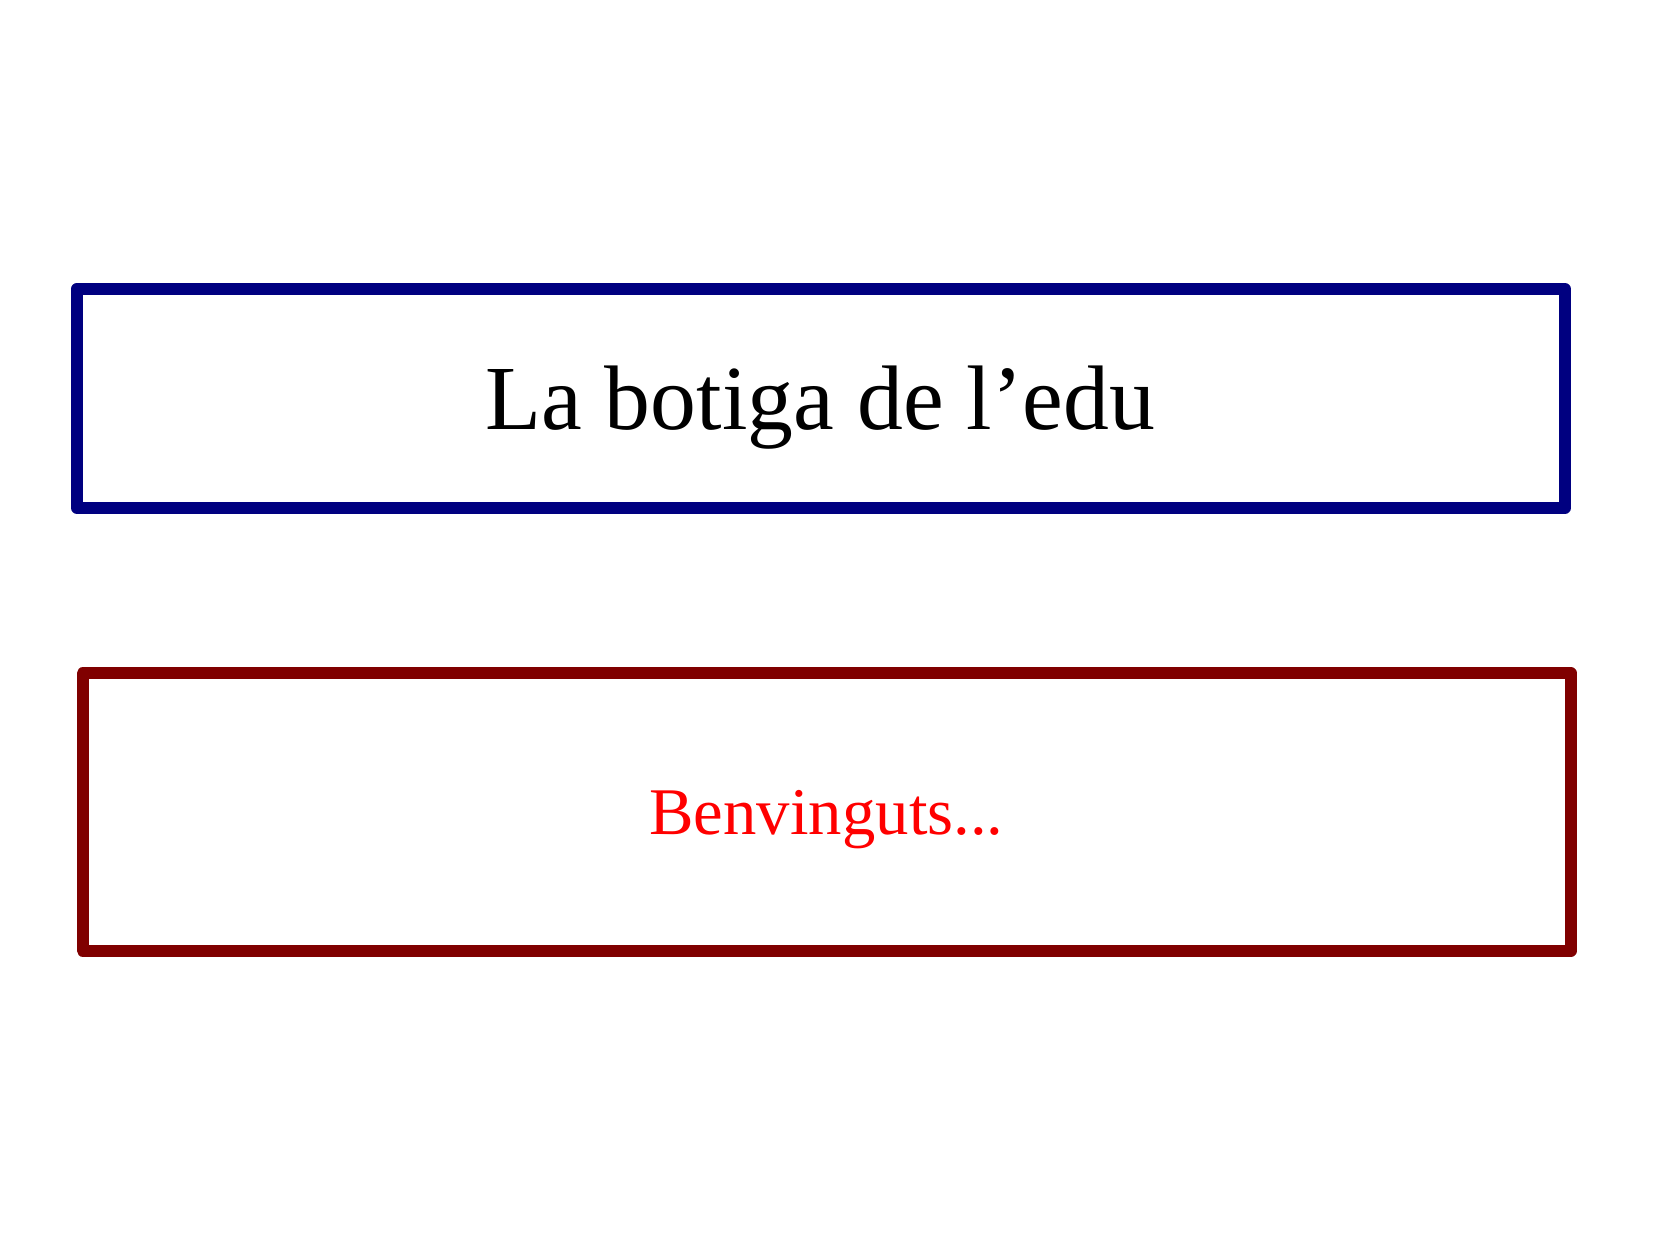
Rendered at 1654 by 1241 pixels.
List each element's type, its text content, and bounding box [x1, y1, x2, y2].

title La botiga de l’edu [76, 288, 1565, 508]
subtitle Benvinguts... [82, 673, 1571, 951]
